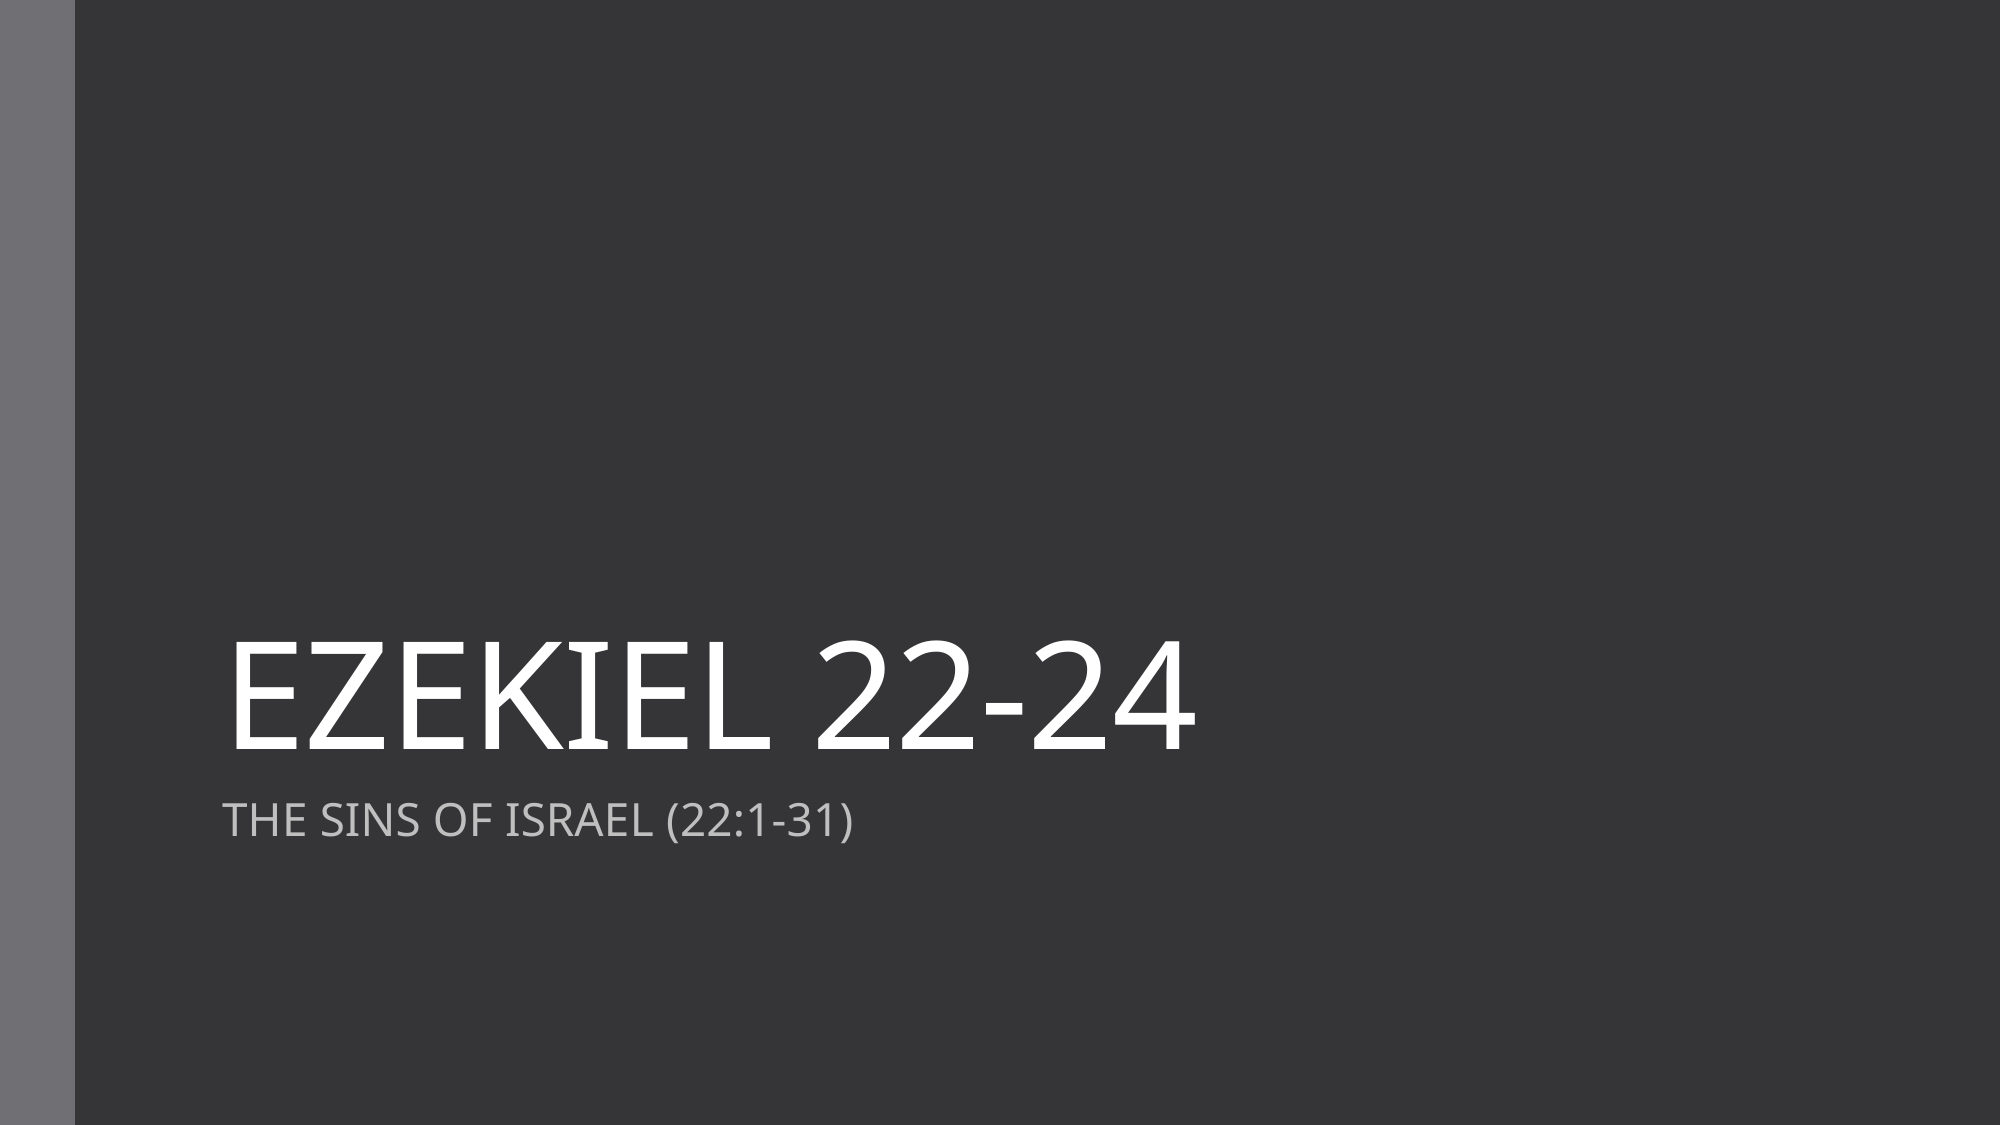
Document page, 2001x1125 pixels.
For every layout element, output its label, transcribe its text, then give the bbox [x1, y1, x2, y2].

title EZEKIEL 22-24 [206, 124, 1752, 787]
subtitle THE SINS OF ISRAEL (22:1-31) [206, 787, 1752, 1066]
